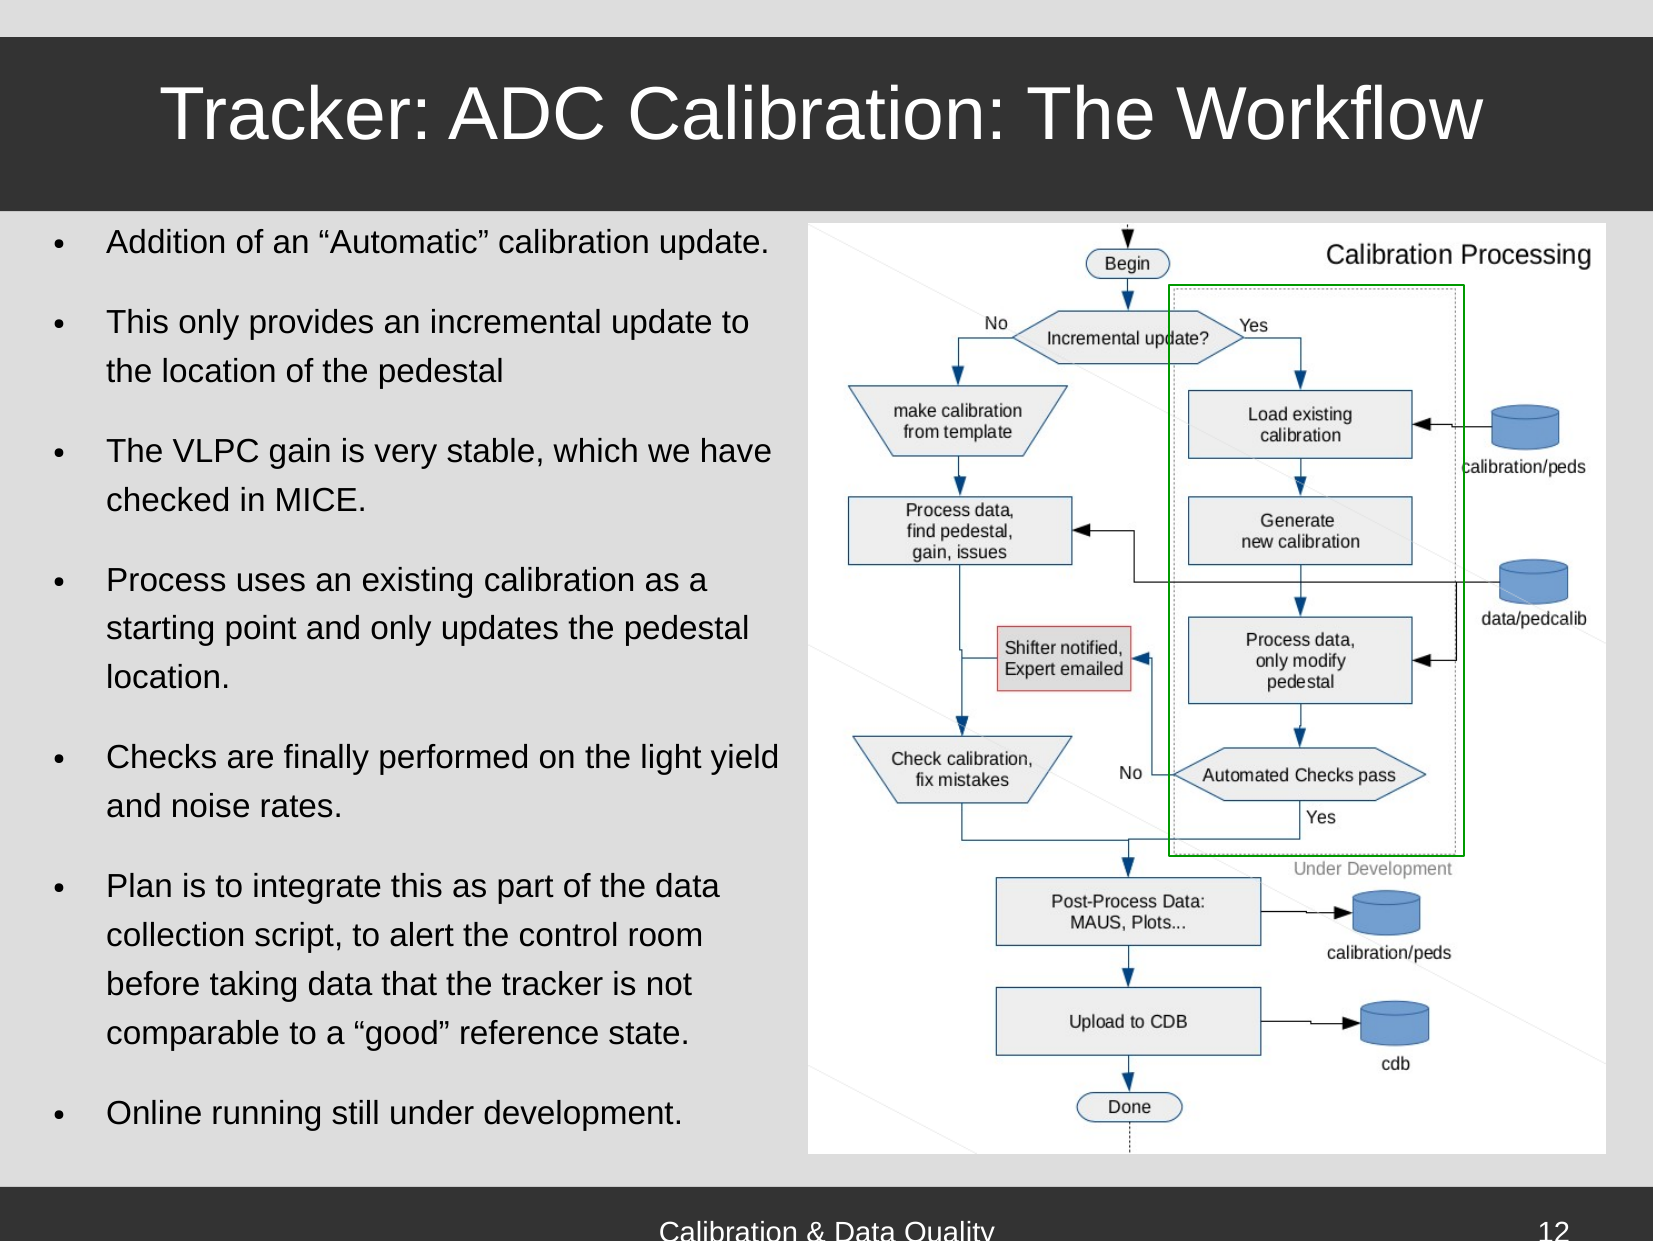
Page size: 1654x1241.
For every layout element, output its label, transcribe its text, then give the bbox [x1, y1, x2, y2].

text_box Calibration & Data Quality [658, 1216, 996, 1241]
picture [808, 223, 1606, 1154]
text_box Online running still under development. [106, 1094, 685, 1143]
text_box starting point and only updates the pedestal [106, 610, 761, 659]
text_box collection script, to alert the control room [106, 916, 714, 965]
text_box location. [106, 658, 231, 708]
text_box Addition of an “Automatic” calibration update. [106, 223, 772, 273]
text_box and noise rates. [106, 787, 344, 836]
text_box ● [53, 1108, 69, 1129]
text_box 12 [1537, 1216, 1571, 1241]
text_box Tracker: ADC Calibration: The Workflow [159, 71, 1494, 180]
text_box the location of the pedestal [106, 352, 505, 401]
text_box ● [53, 446, 69, 467]
text_box Plan is to integrate this as part of the data [106, 867, 731, 916]
text_box comparable to a “good” reference state. [106, 1014, 691, 1063]
text_box before taking data that the tracker is not [106, 965, 703, 1014]
text_box Process uses an existing calibration as a [106, 561, 719, 610]
text_box The VLPC gain is very stable, which we have [106, 432, 783, 481]
text_box ● [53, 881, 69, 902]
text_box [0, 0, 1653, 1241]
text_box ● [53, 575, 69, 596]
text_box ● [53, 753, 69, 773]
text_box checked in MICE. [106, 481, 368, 530]
text_box ● [53, 317, 69, 338]
text_box Checks are finally performed on the light yield [106, 738, 790, 787]
text_box This only provides an incremental update to [106, 303, 761, 352]
text_box ● [53, 238, 69, 258]
